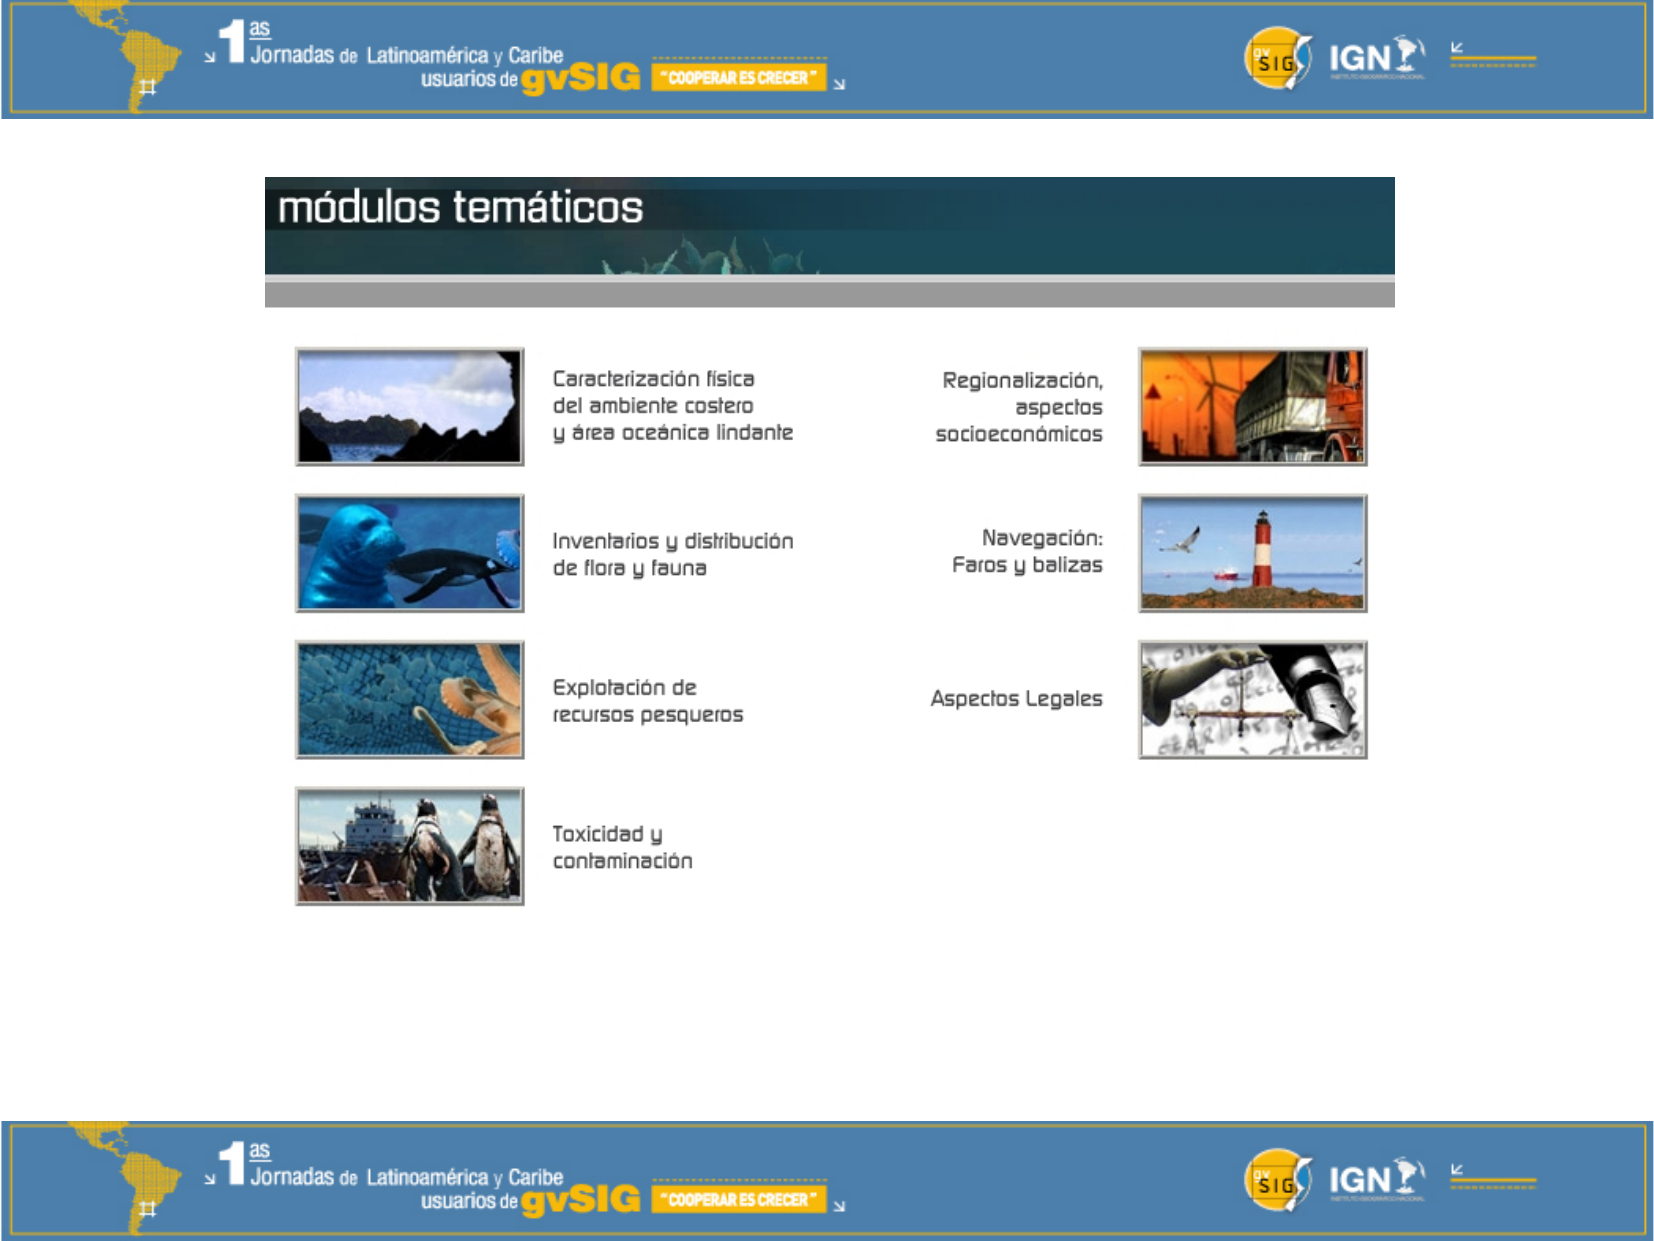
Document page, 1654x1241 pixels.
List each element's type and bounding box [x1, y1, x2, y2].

picture [265, 177, 1395, 952]
picture [0, 1121, 1654, 1241]
picture [0, 0, 1654, 119]
